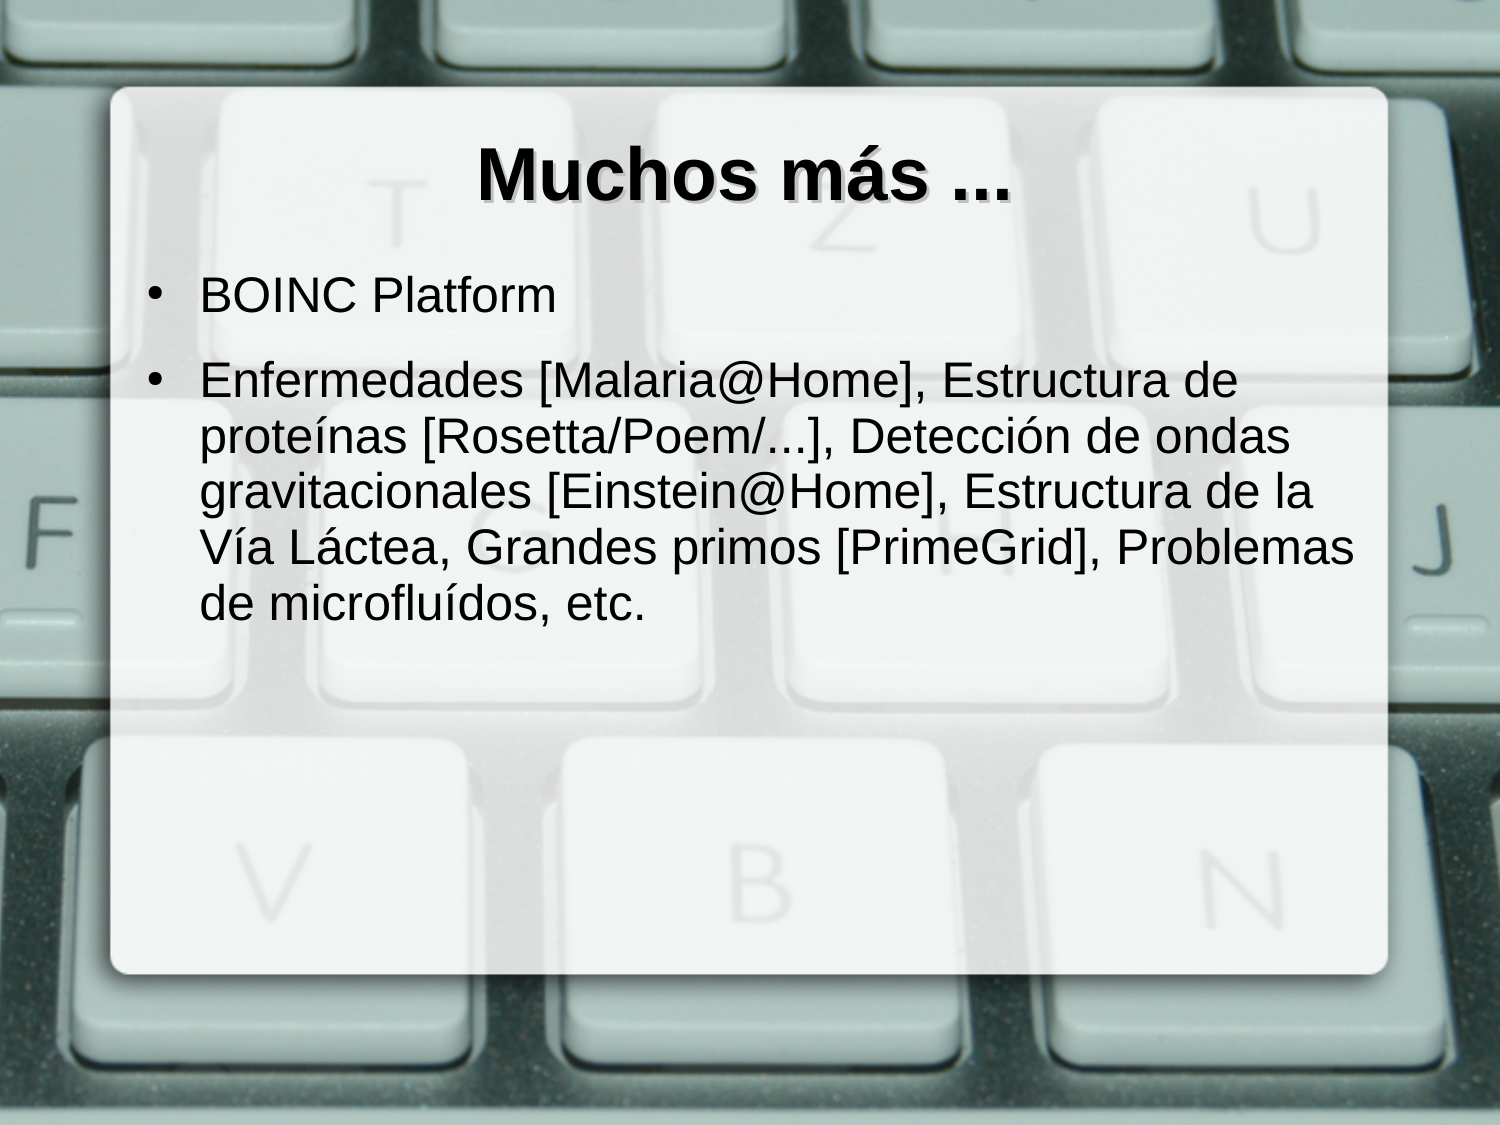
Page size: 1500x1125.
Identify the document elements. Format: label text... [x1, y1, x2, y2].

picture [0, 0, 1500, 1125]
title Muchos más ... [123, 106, 1367, 242]
list BOINC Platform Enfermedades [Malaria@Home], Estructura de proteínas [Rosetta/Poem/...], Detección de ondas gravitacionales [Einstein@Home], Estructura de la Vía Láctea, Grandes primos [PrimeGrid], Problemas de microfluídos, etc. [128, 266, 1397, 1007]
